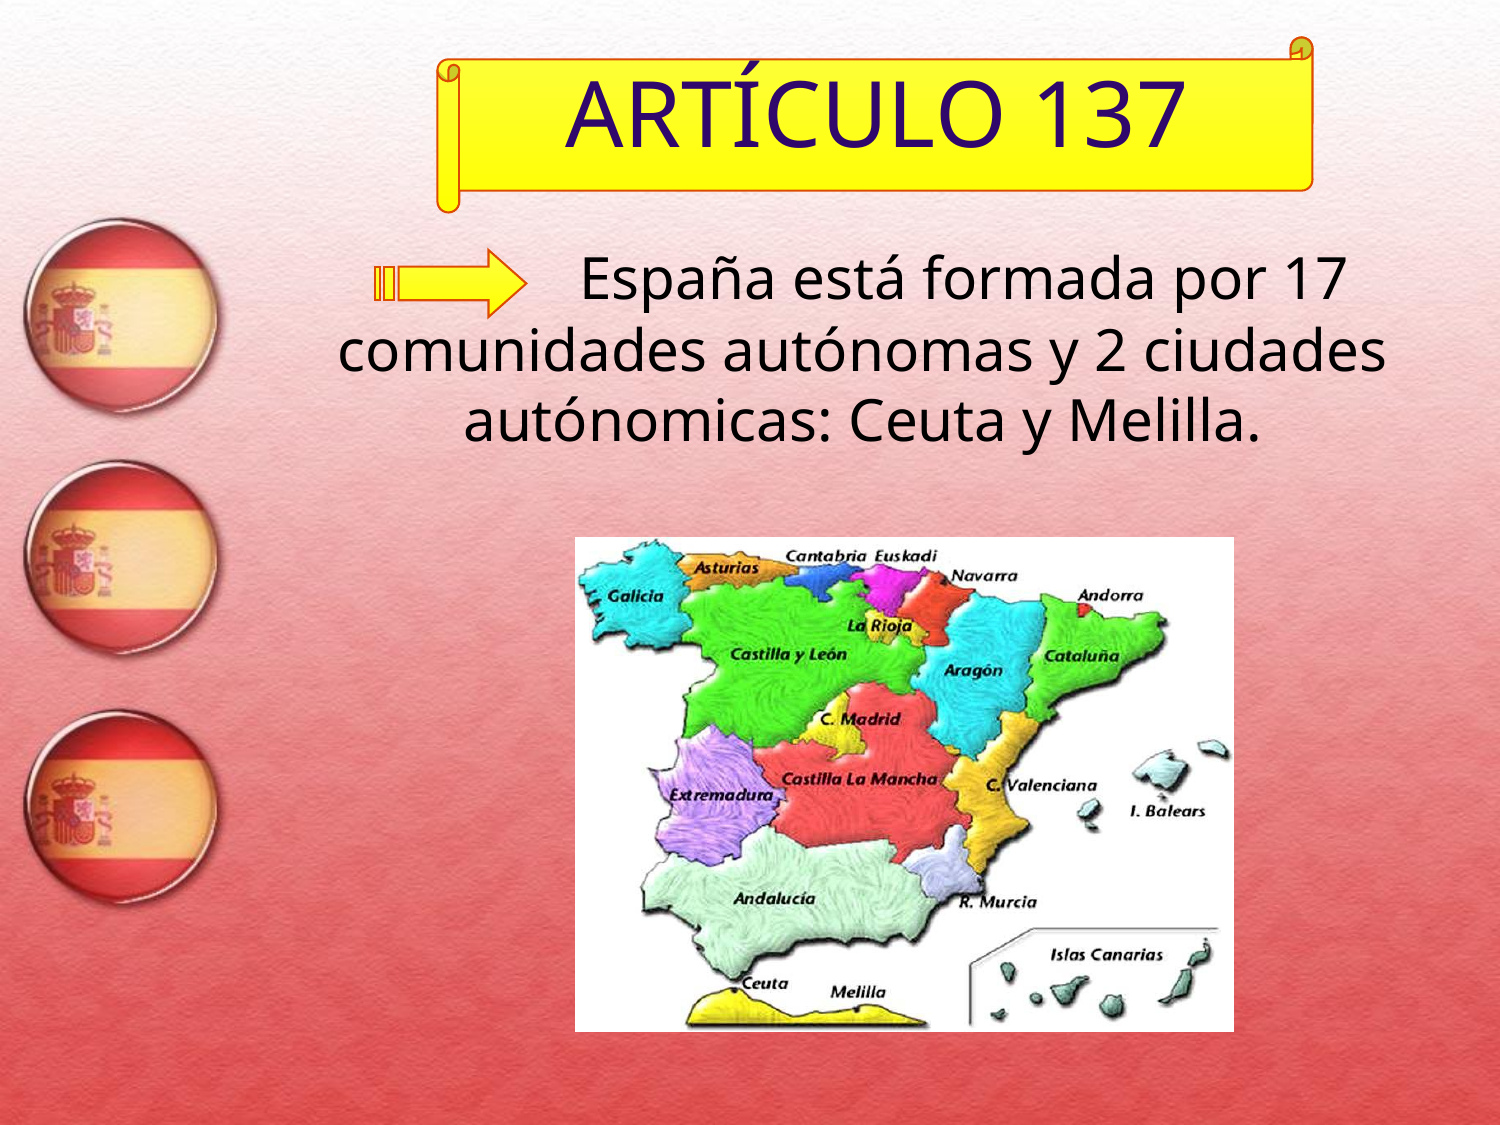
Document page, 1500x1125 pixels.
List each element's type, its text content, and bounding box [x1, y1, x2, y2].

picture [0, 0, 1500, 1125]
text_box [1290, 37, 1313, 47]
text_box España está formada por 17 comunidades autónomas y 2 ciudades autónomicas: Ceuta y Melilla. [225, 224, 1500, 968]
text_box ARTÍCULO 137 [370, 47, 1385, 224]
